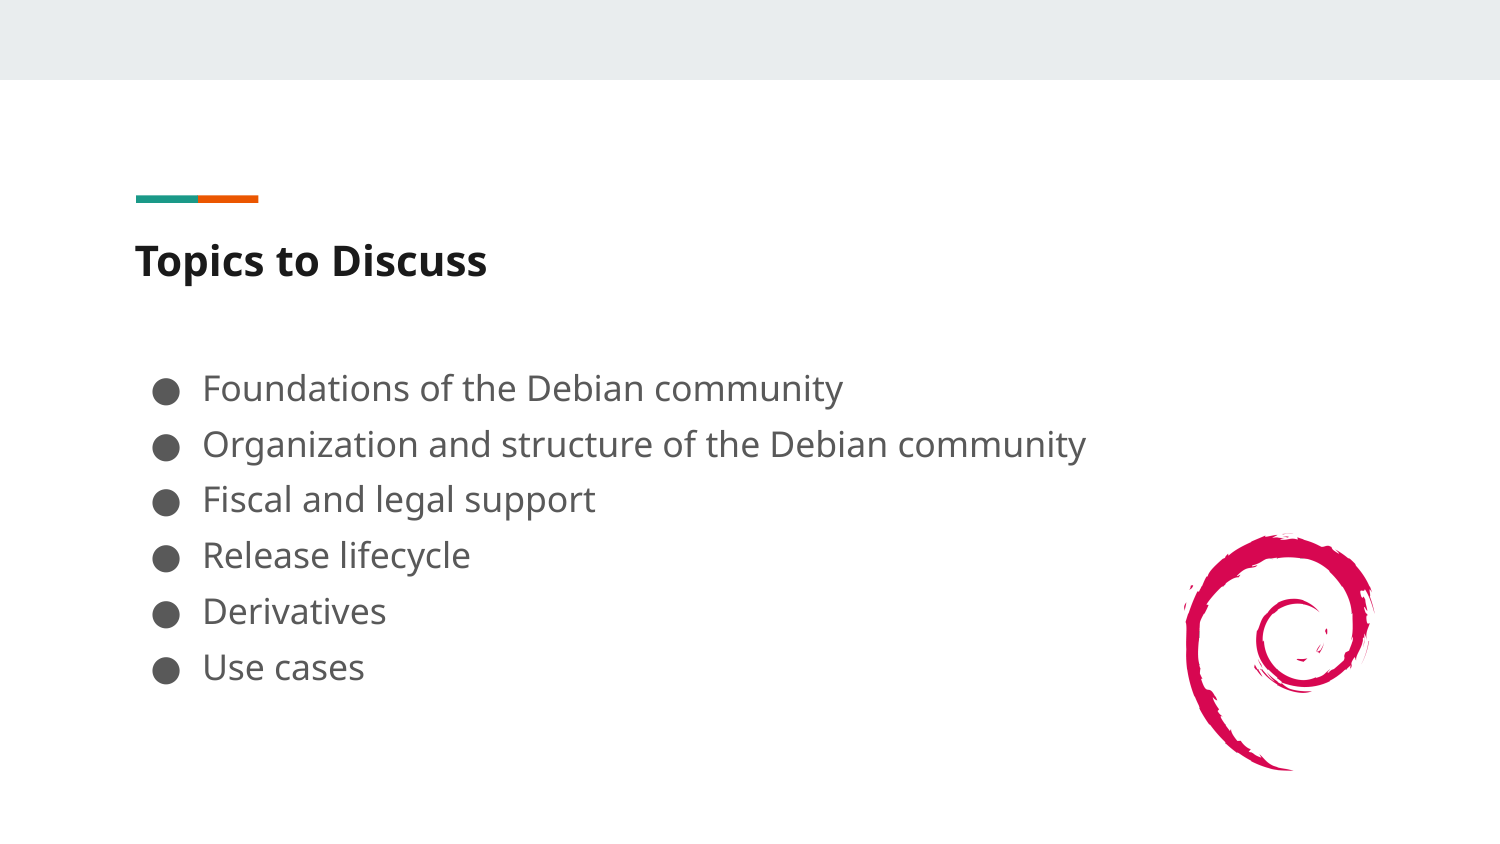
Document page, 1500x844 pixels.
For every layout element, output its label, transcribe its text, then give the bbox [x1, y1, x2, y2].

list Foundations of the Debian community Organization and structure of the Debian community Fiscal and legal support Release lifecycle Derivatives Use cases [119, 341, 1160, 712]
title Topics to Discuss [119, 216, 1381, 305]
picture [1174, 531, 1381, 780]
